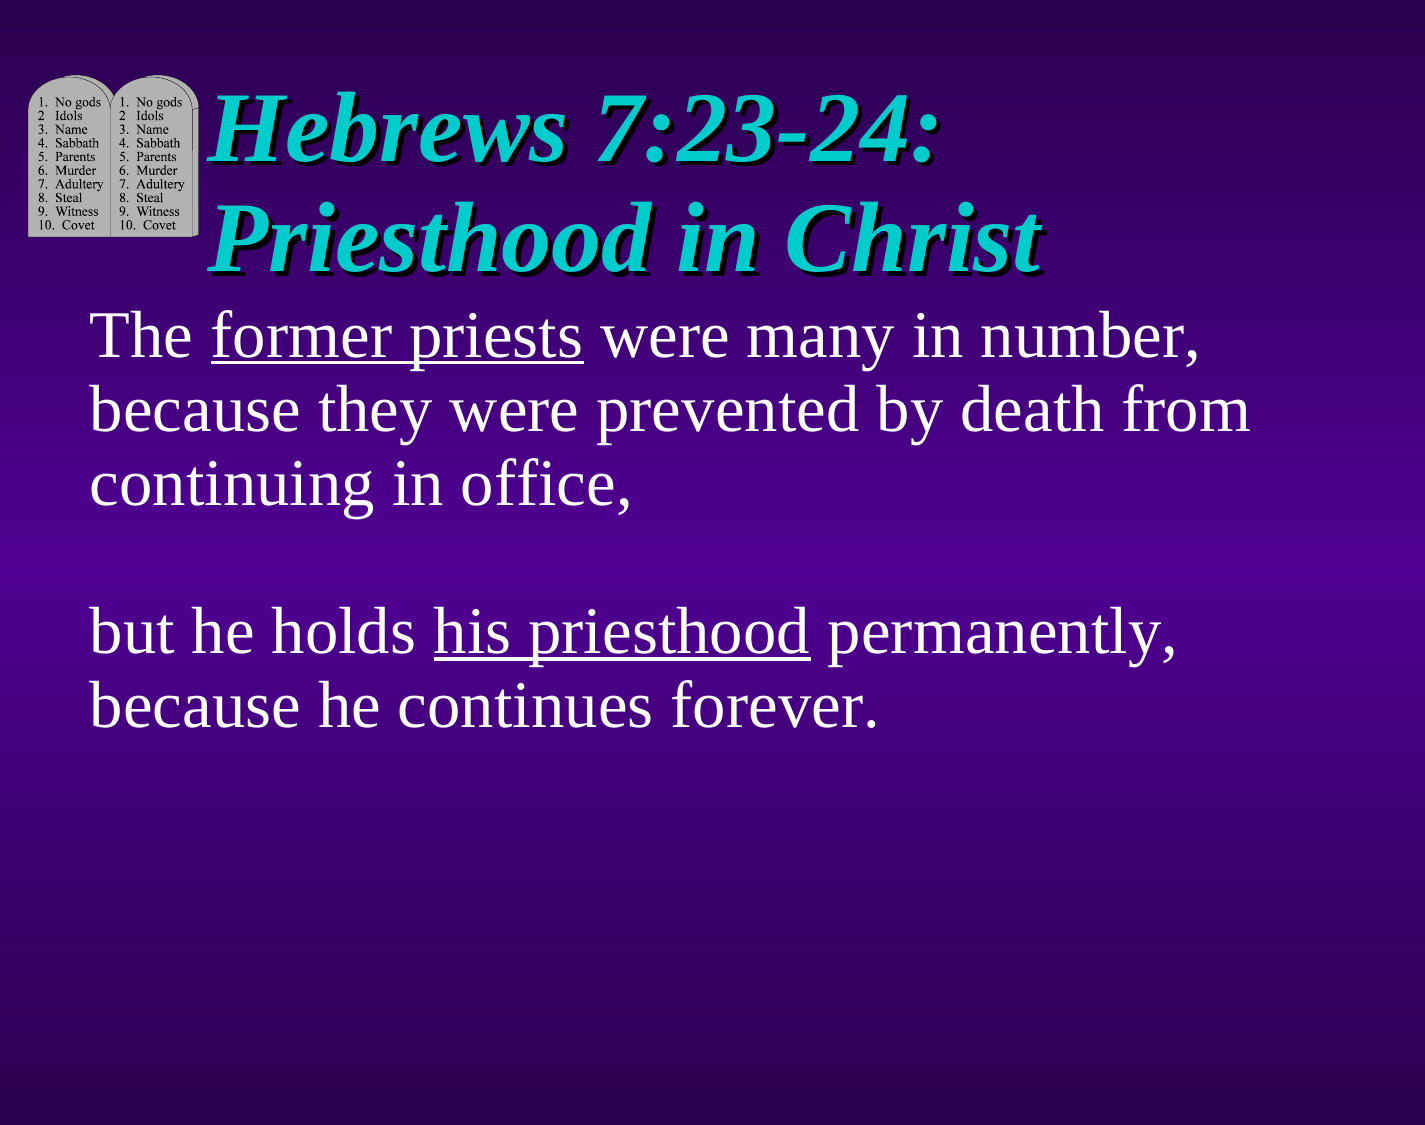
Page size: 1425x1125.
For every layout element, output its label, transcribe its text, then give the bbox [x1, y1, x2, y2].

text_box The former priests were many in number, because they were prevented by death from continuing in office, but he holds his priesthood permanently, because he continues forever. [75, 290, 1388, 987]
title Hebrews 7:23-24: Priesthood in Christ [193, 64, 1425, 301]
